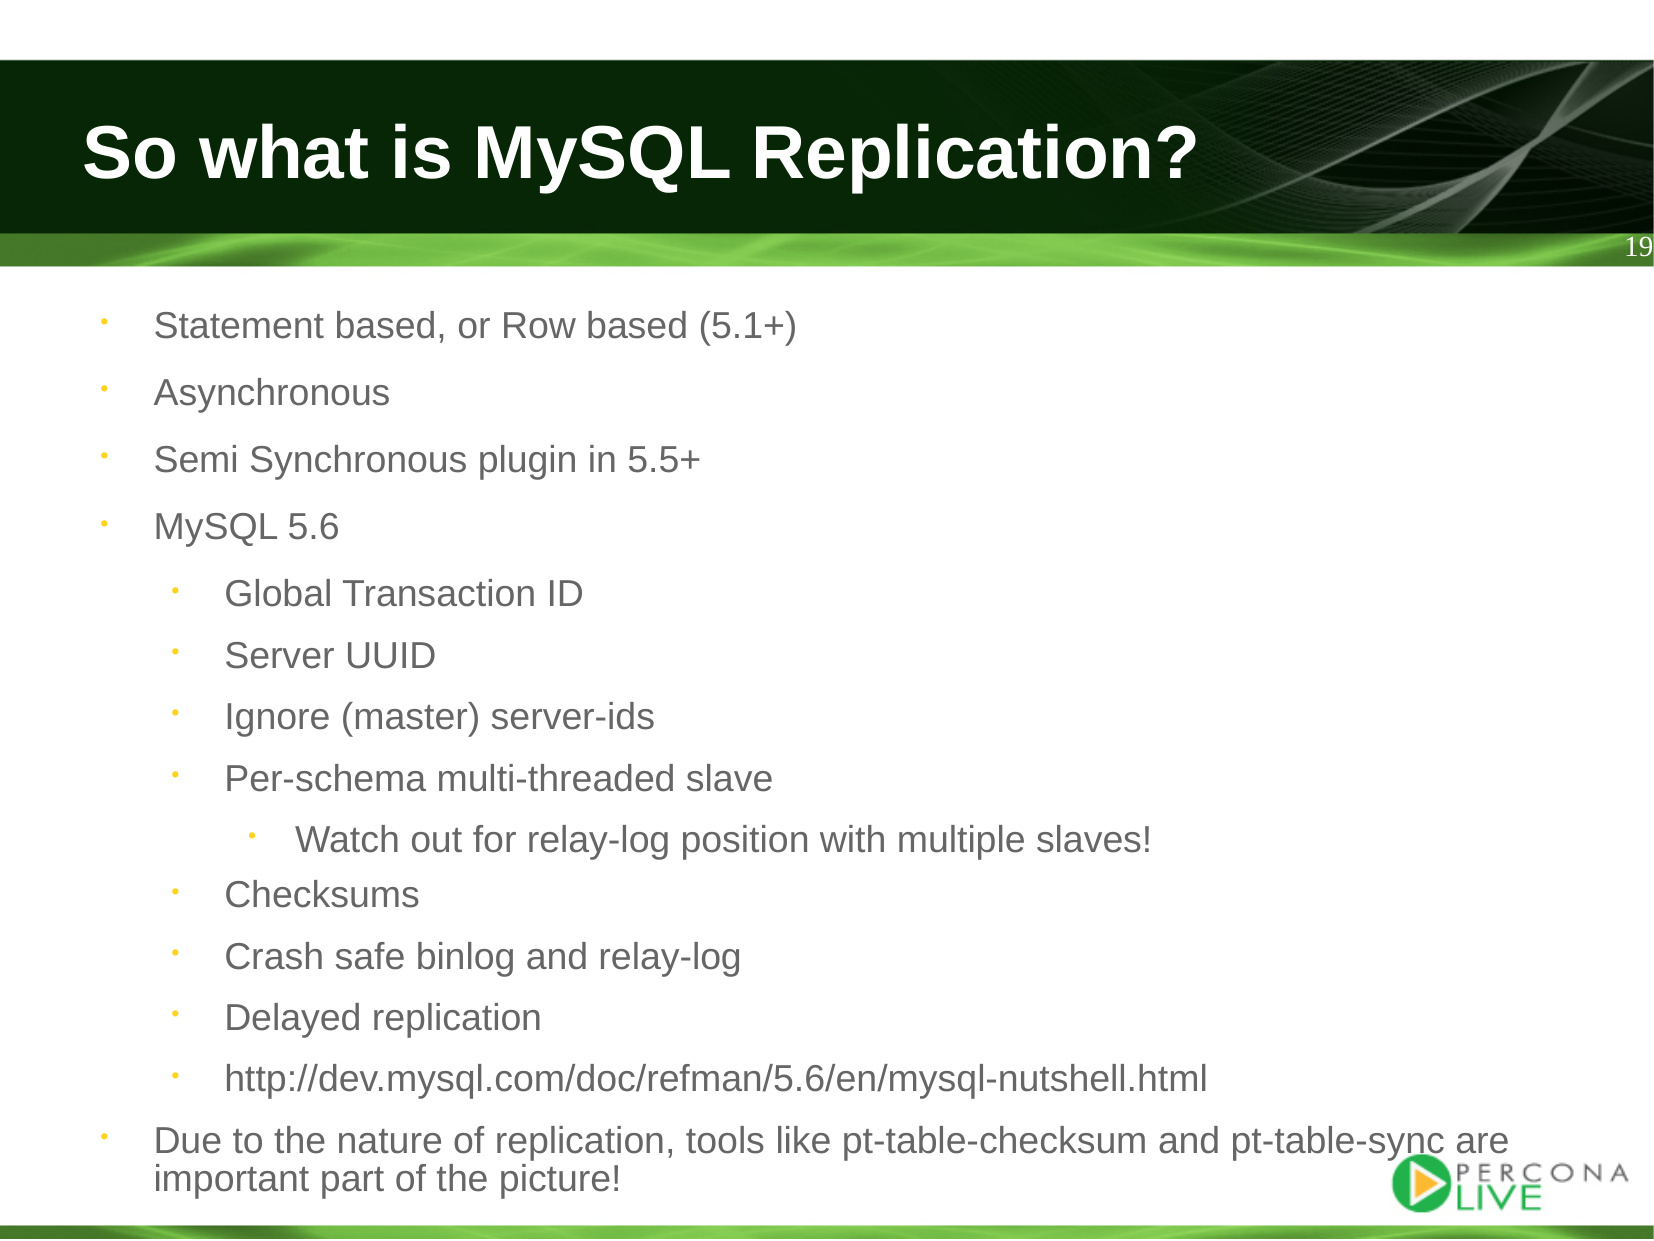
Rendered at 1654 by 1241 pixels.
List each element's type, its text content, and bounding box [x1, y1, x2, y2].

picture [0, 1, 1654, 1239]
list Statement based, or Row based (5.1+) Asynchronous Semi Synchronous plugin in 5.5+ MySQL 5.6 Global Transaction ID Server UUID Ignore (master) server-ids Per-schema multi-threaded slave Watch out for relay-log position with multiple slaves! Checksums Crash safe binlog and relay-log Delayed replication http://dev.mysql.com/doc/refman/5.6/en/mysql-nutshell.html Due to the nature of replication, tools like pt-table-checksum and pt-table-sync are important part of the picture! [82, 307, 1571, 1203]
title So what is MySQL Replication? [82, 49, 1571, 257]
